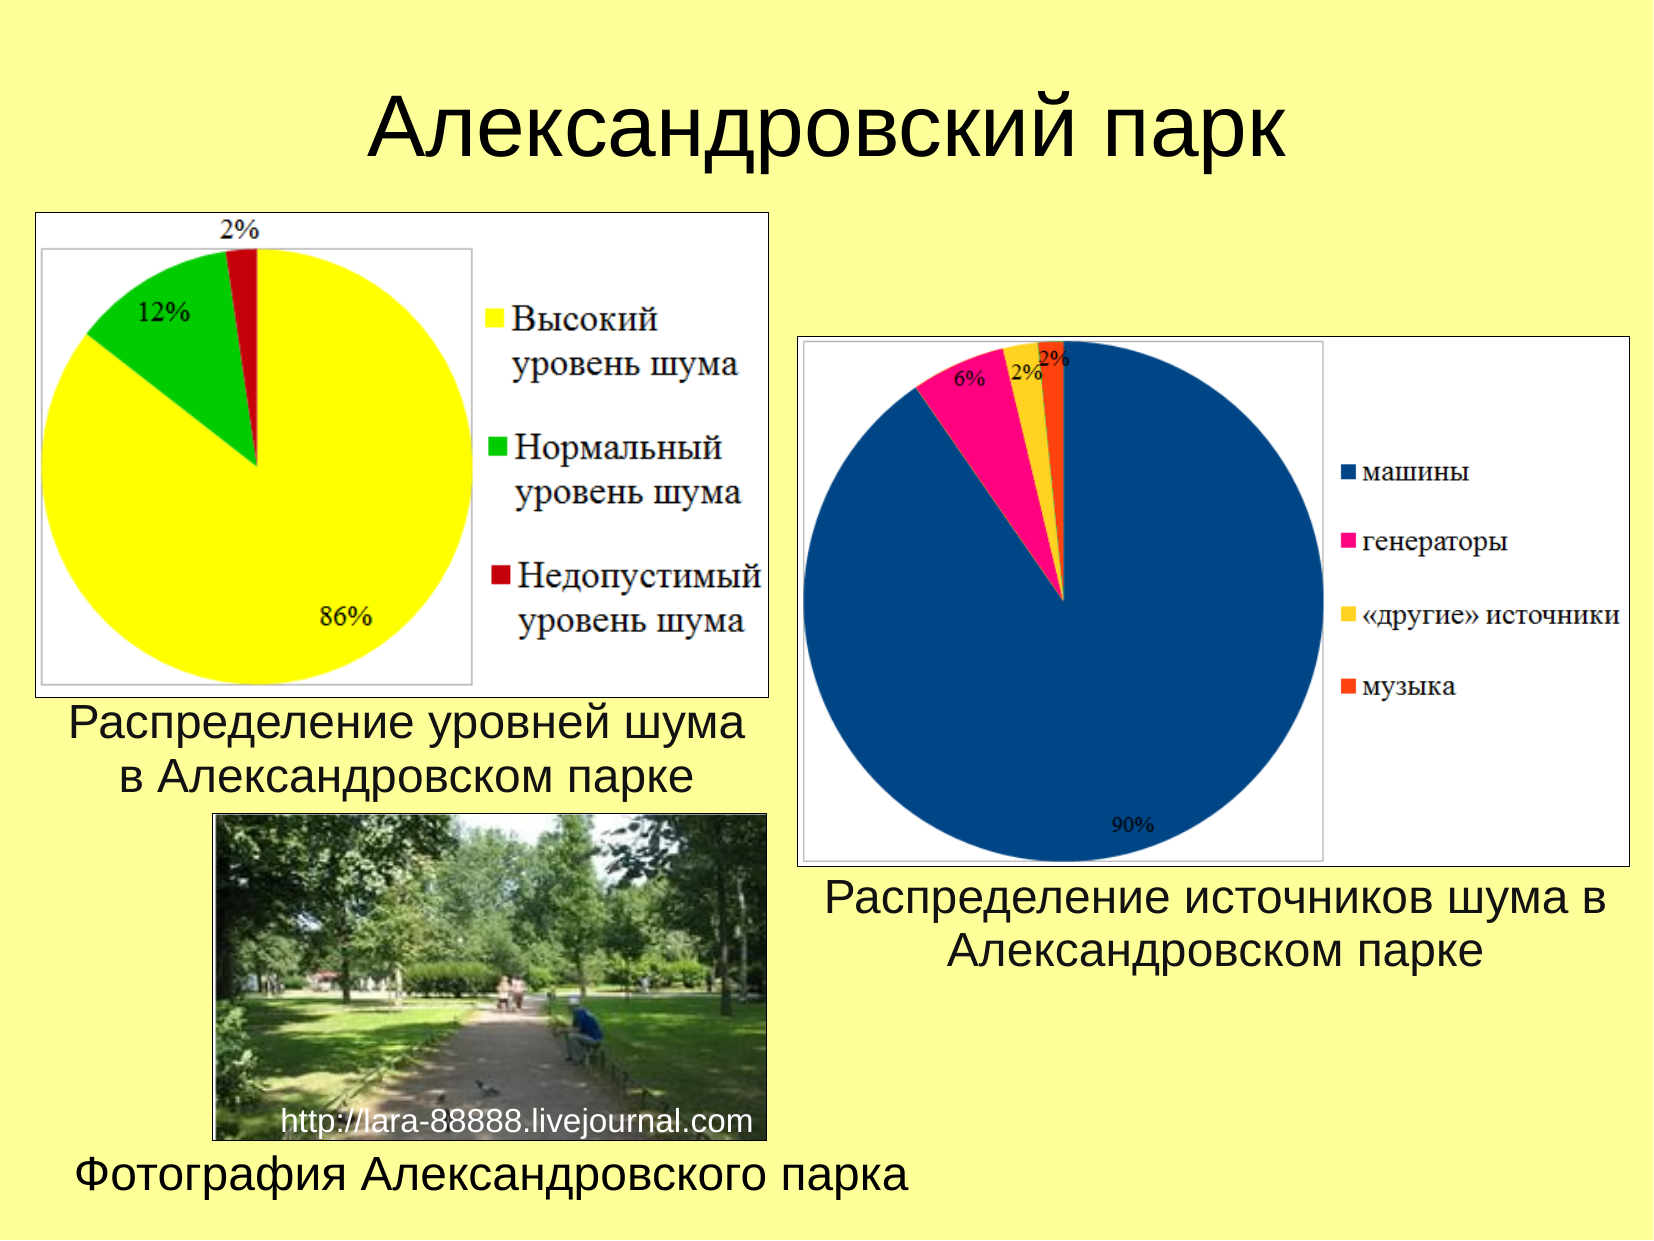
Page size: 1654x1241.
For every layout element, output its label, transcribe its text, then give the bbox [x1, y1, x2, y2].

text_box Распределение уровней шума в Александровском парке [53, 687, 797, 851]
picture [797, 336, 1630, 867]
picture [35, 212, 768, 697]
text_box Распределение источников шума в Александровском парке [809, 862, 1654, 1046]
title Александровский парк [82, 23, 1571, 229]
picture [212, 813, 766, 1139]
text_box http://lara-88888.livejournal.com [265, 1094, 839, 1152]
text_box Фотография Александровского парка [59, 1139, 1130, 1211]
